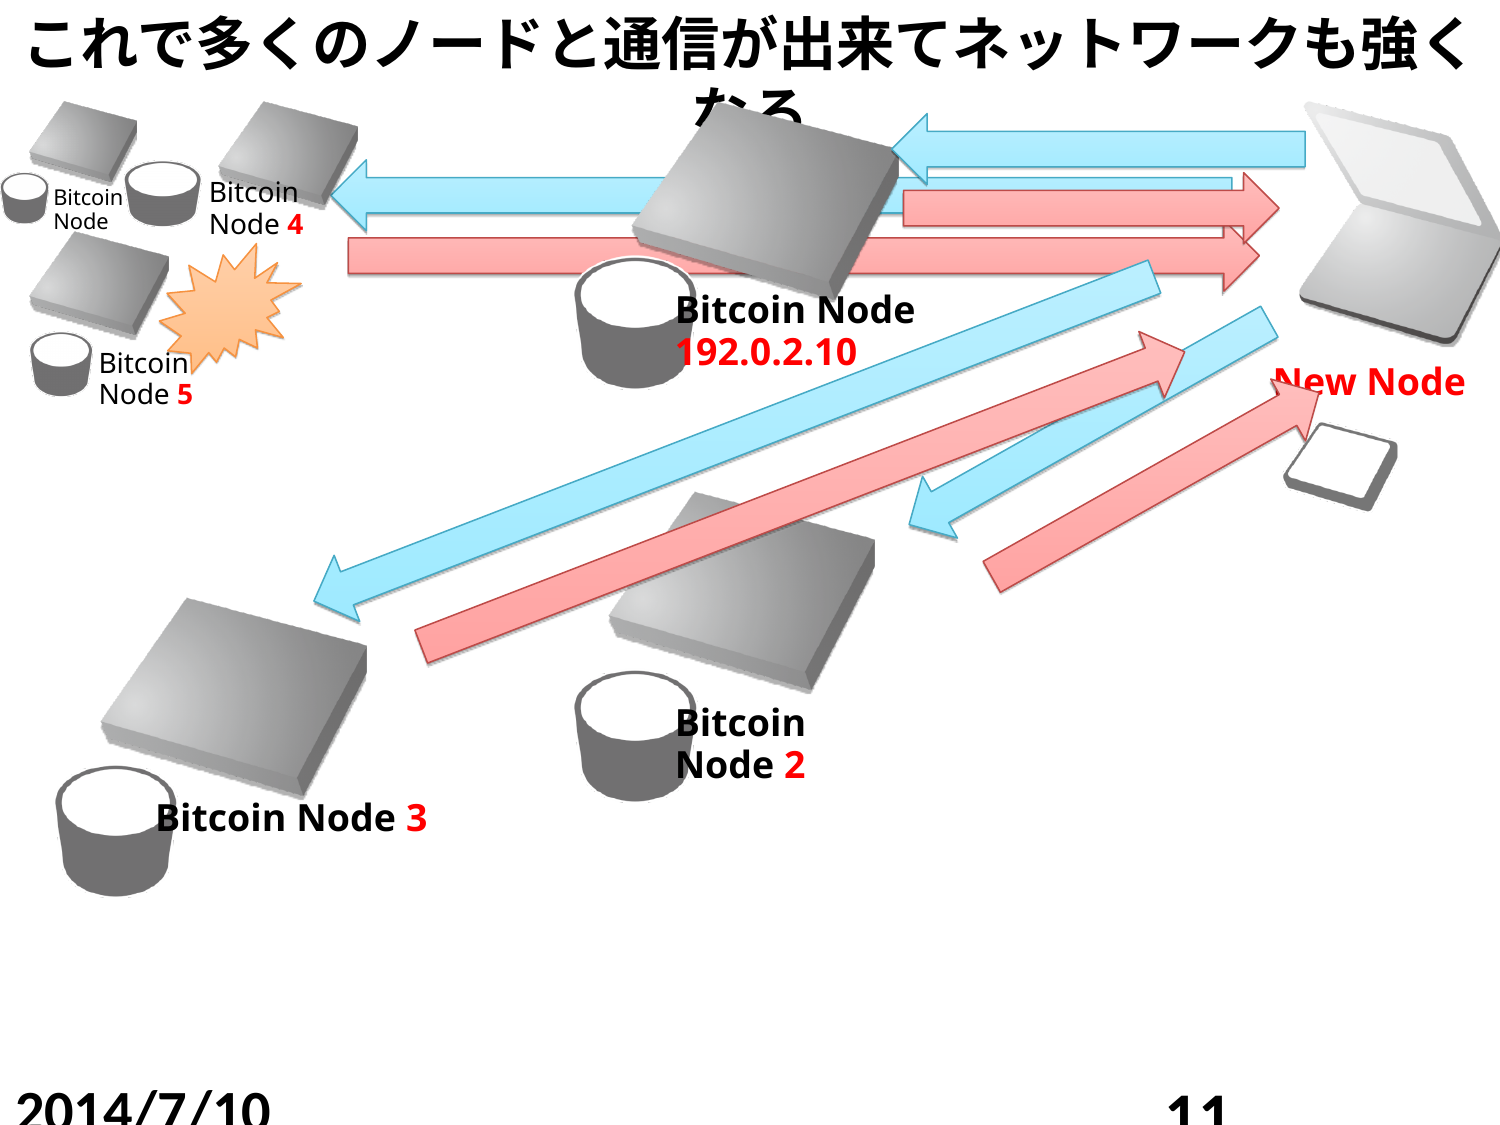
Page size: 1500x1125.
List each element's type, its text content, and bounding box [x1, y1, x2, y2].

text_box Bitcoin Node 5 [98, 348, 213, 413]
picture [53, 597, 367, 898]
text_box Bitcoin Node 192.0.2.10 [674, 290, 935, 376]
text_box [159, 243, 302, 374]
text_box [349, 159, 631, 231]
text_box Bitcoin Node [53, 185, 141, 236]
text_box [1149, 1065, 1500, 1125]
picture [218, 101, 358, 205]
text_box [313, 113, 1306, 622]
text_box 2014/7/10 [0, 1065, 351, 1125]
text_box New Node [1272, 361, 1500, 404]
picture [608, 491, 772, 555]
text_box [414, 306, 1279, 664]
text_box [348, 237, 631, 274]
text_box [983, 379, 1319, 593]
text_box Bitcoin Node 2 [674, 703, 1006, 789]
text_box Bitcoin Node 4 [208, 177, 349, 242]
text_box Bitcoin Node 3 [155, 797, 455, 841]
picture [572, 491, 875, 803]
picture [29, 231, 169, 397]
picture [0, 101, 202, 227]
picture [1281, 420, 1399, 513]
picture [1299, 101, 1500, 344]
title これで多くのノードと通信が出来てネットワークも強くなる [0, 0, 1500, 114]
picture [572, 101, 899, 390]
